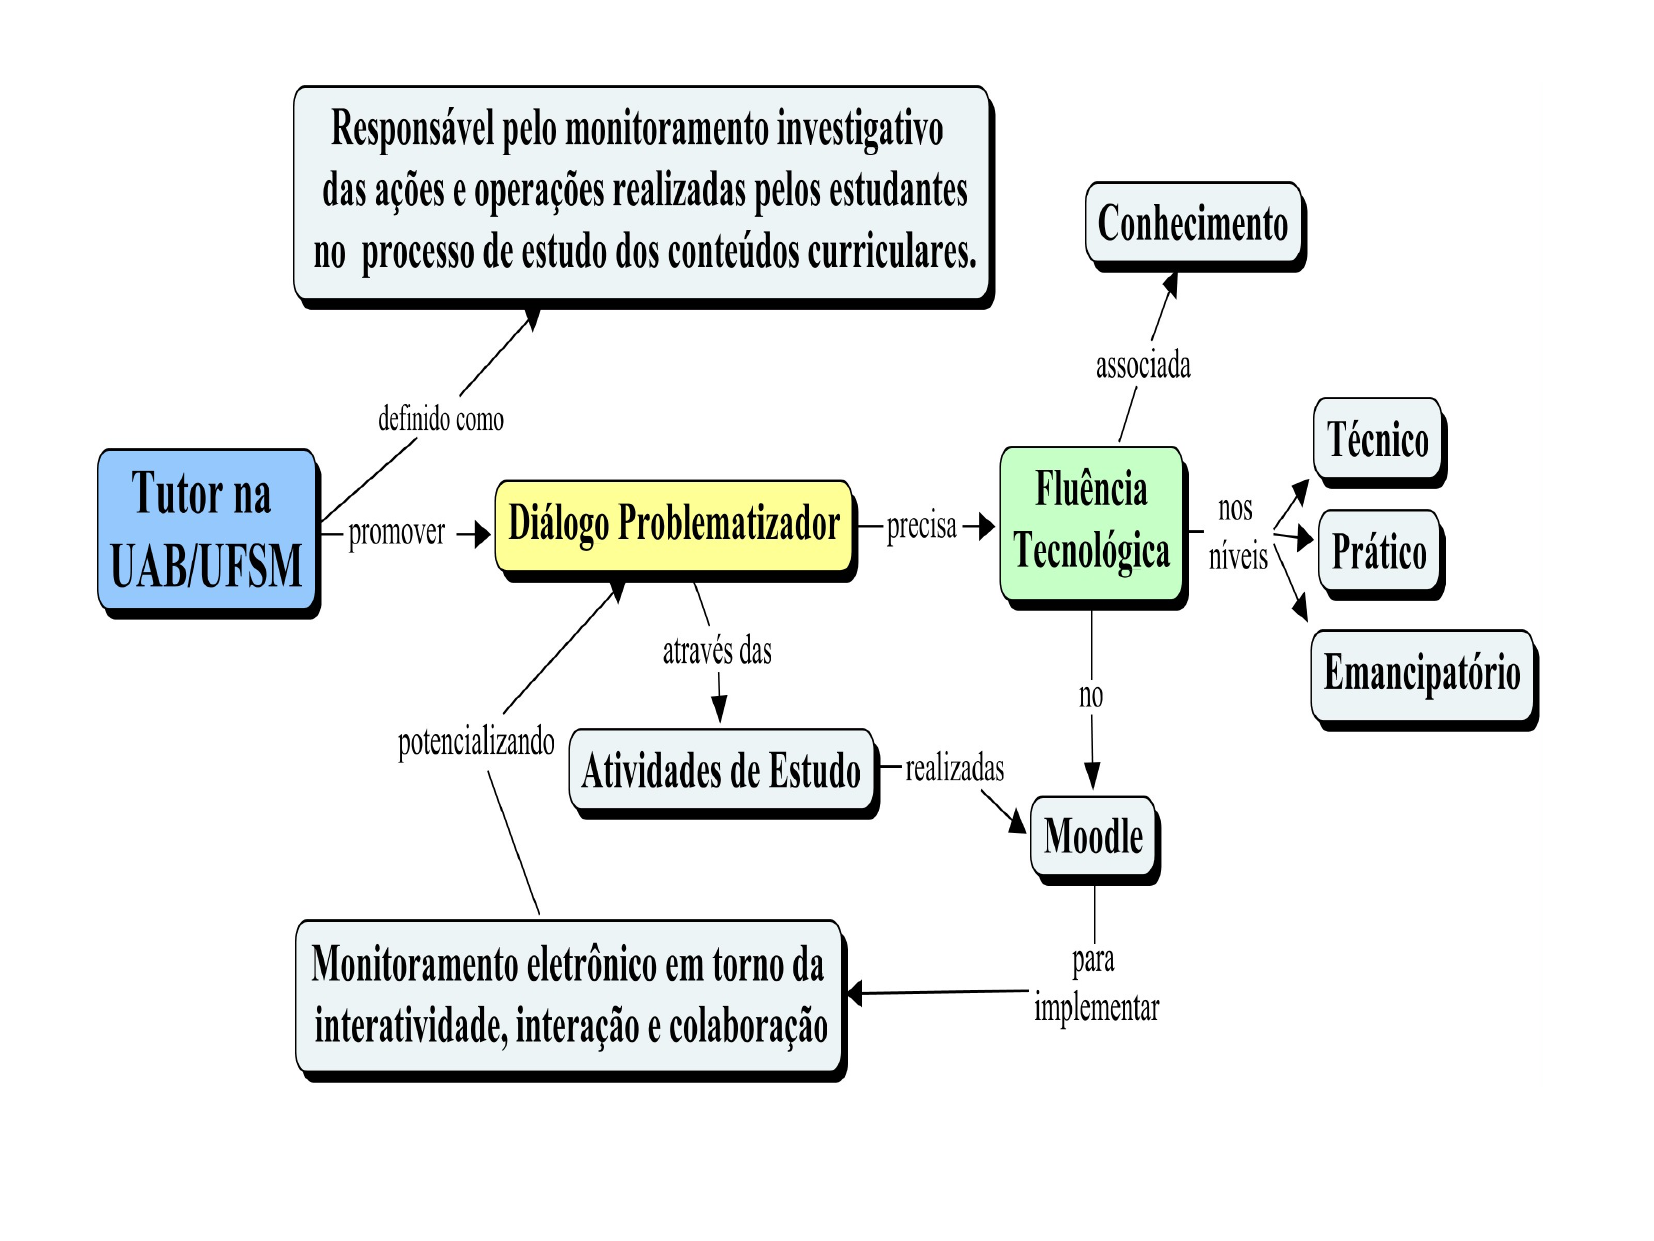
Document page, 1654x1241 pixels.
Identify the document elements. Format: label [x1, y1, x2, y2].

picture [95, 82, 1543, 1087]
